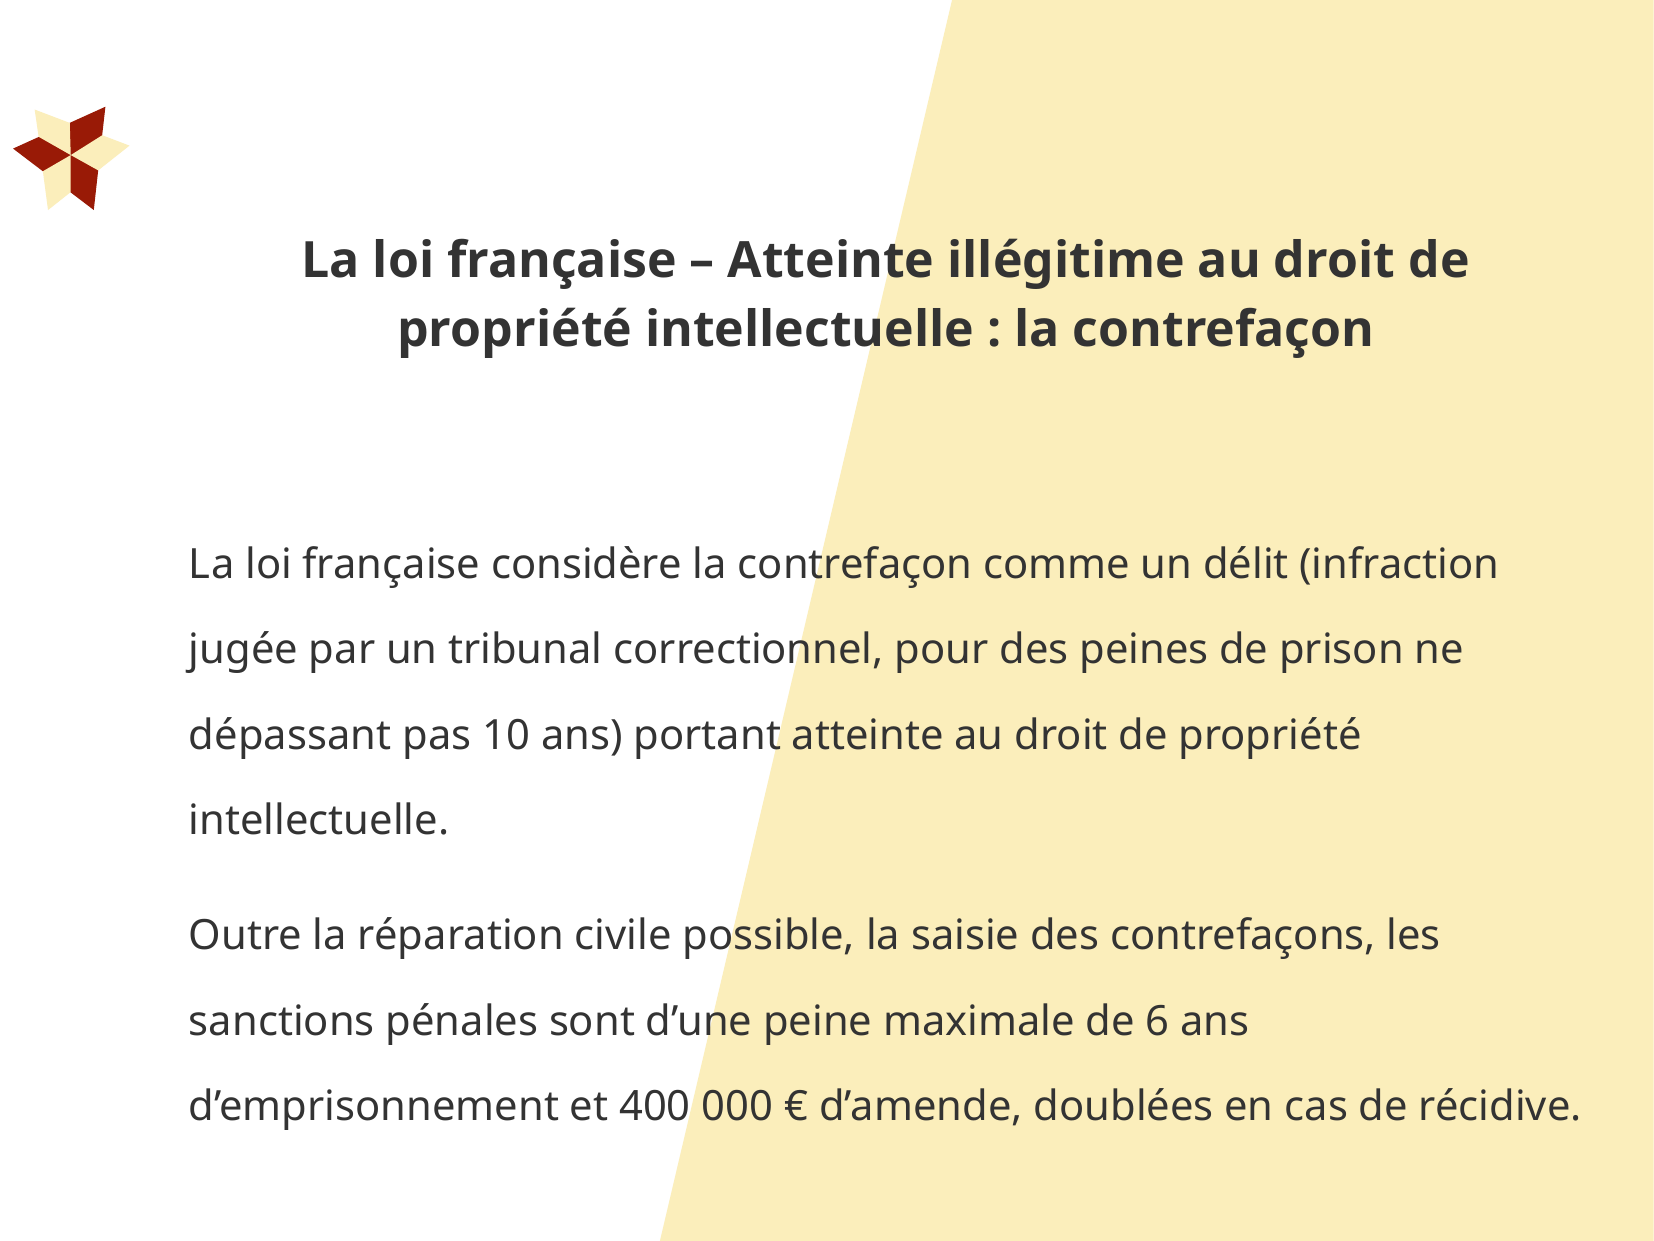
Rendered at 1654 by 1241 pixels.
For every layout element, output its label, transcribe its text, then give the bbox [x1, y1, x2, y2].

list La loi française – Atteinte illégitime au droit de propriété intellectuelle : la contrefaçon La loi française considère la contrefaçon comme un délit (infraction jugée par un tribunal correctionnel, pour des peines de prison ne dépassant pas 10 ans) portant atteinte au droit de propriété intellectuelle. Outre la réparation civile possible, la saisie des contrefaçons, les sanctions pénales sont d’une peine maximale de 6 ans d’emprisonnement et 400 000 € d’amende, doublées en cas de récidive. [165, 224, 1583, 567]
